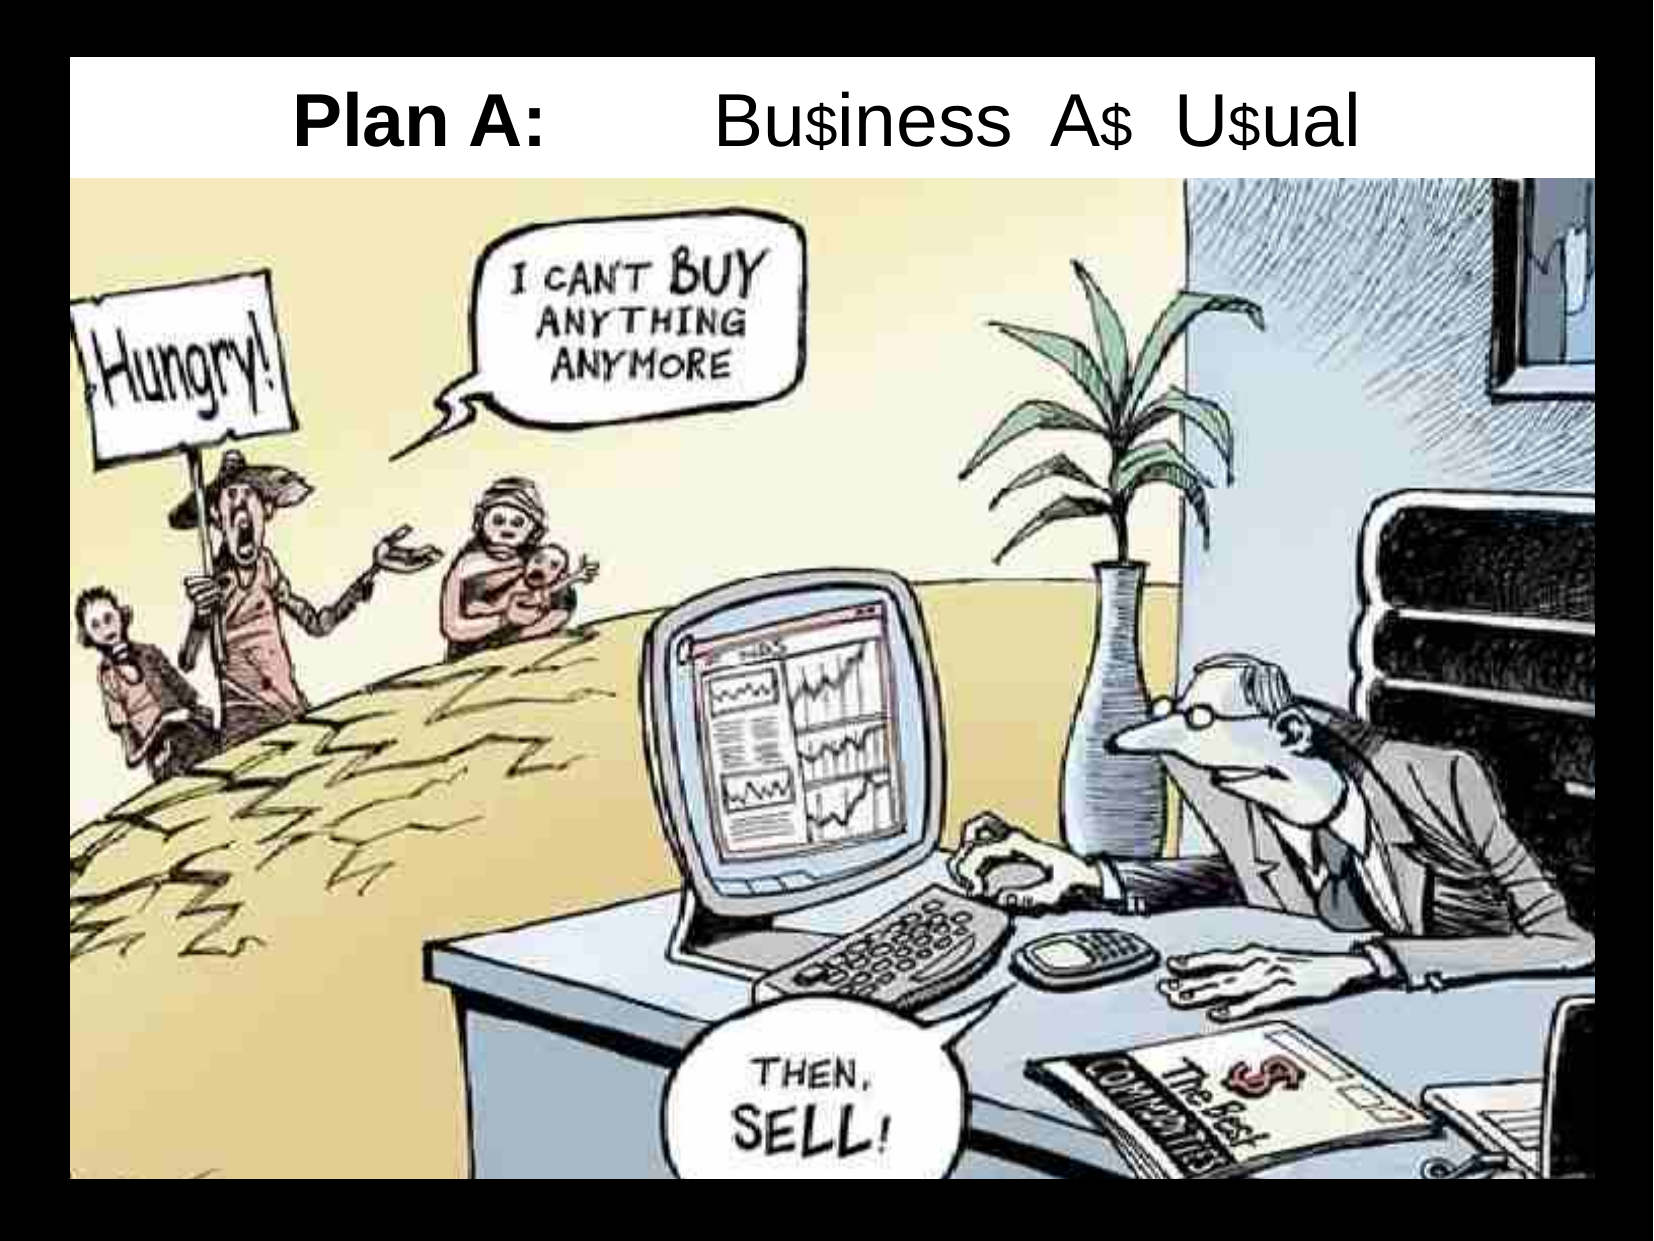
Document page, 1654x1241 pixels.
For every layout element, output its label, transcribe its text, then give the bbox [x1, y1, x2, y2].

text_box Plan A: Bu$iness A$ U$ual [138, 72, 1516, 178]
picture [70, 178, 1595, 1179]
